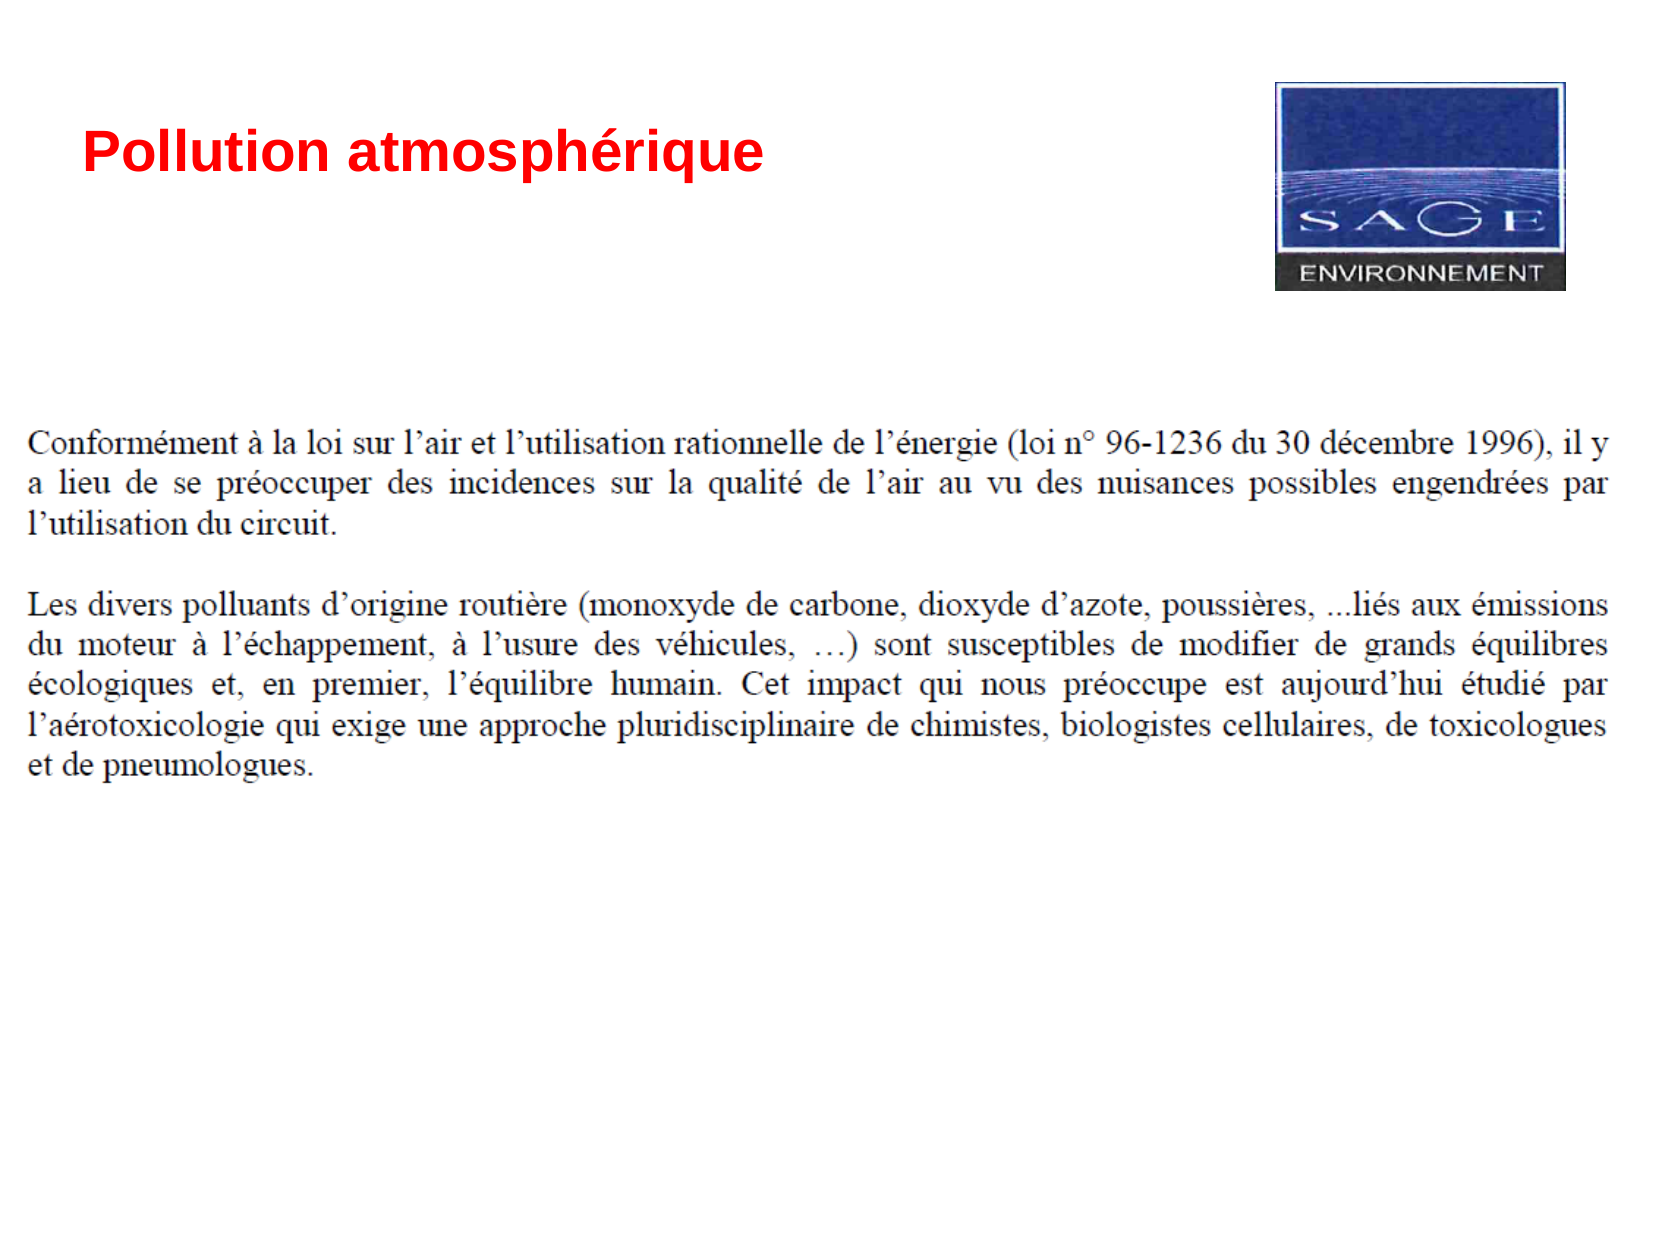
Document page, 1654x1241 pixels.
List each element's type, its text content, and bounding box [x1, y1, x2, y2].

title Pollution atmosphérique [82, 53, 1630, 249]
picture [12, 413, 1630, 792]
picture [1275, 82, 1566, 291]
